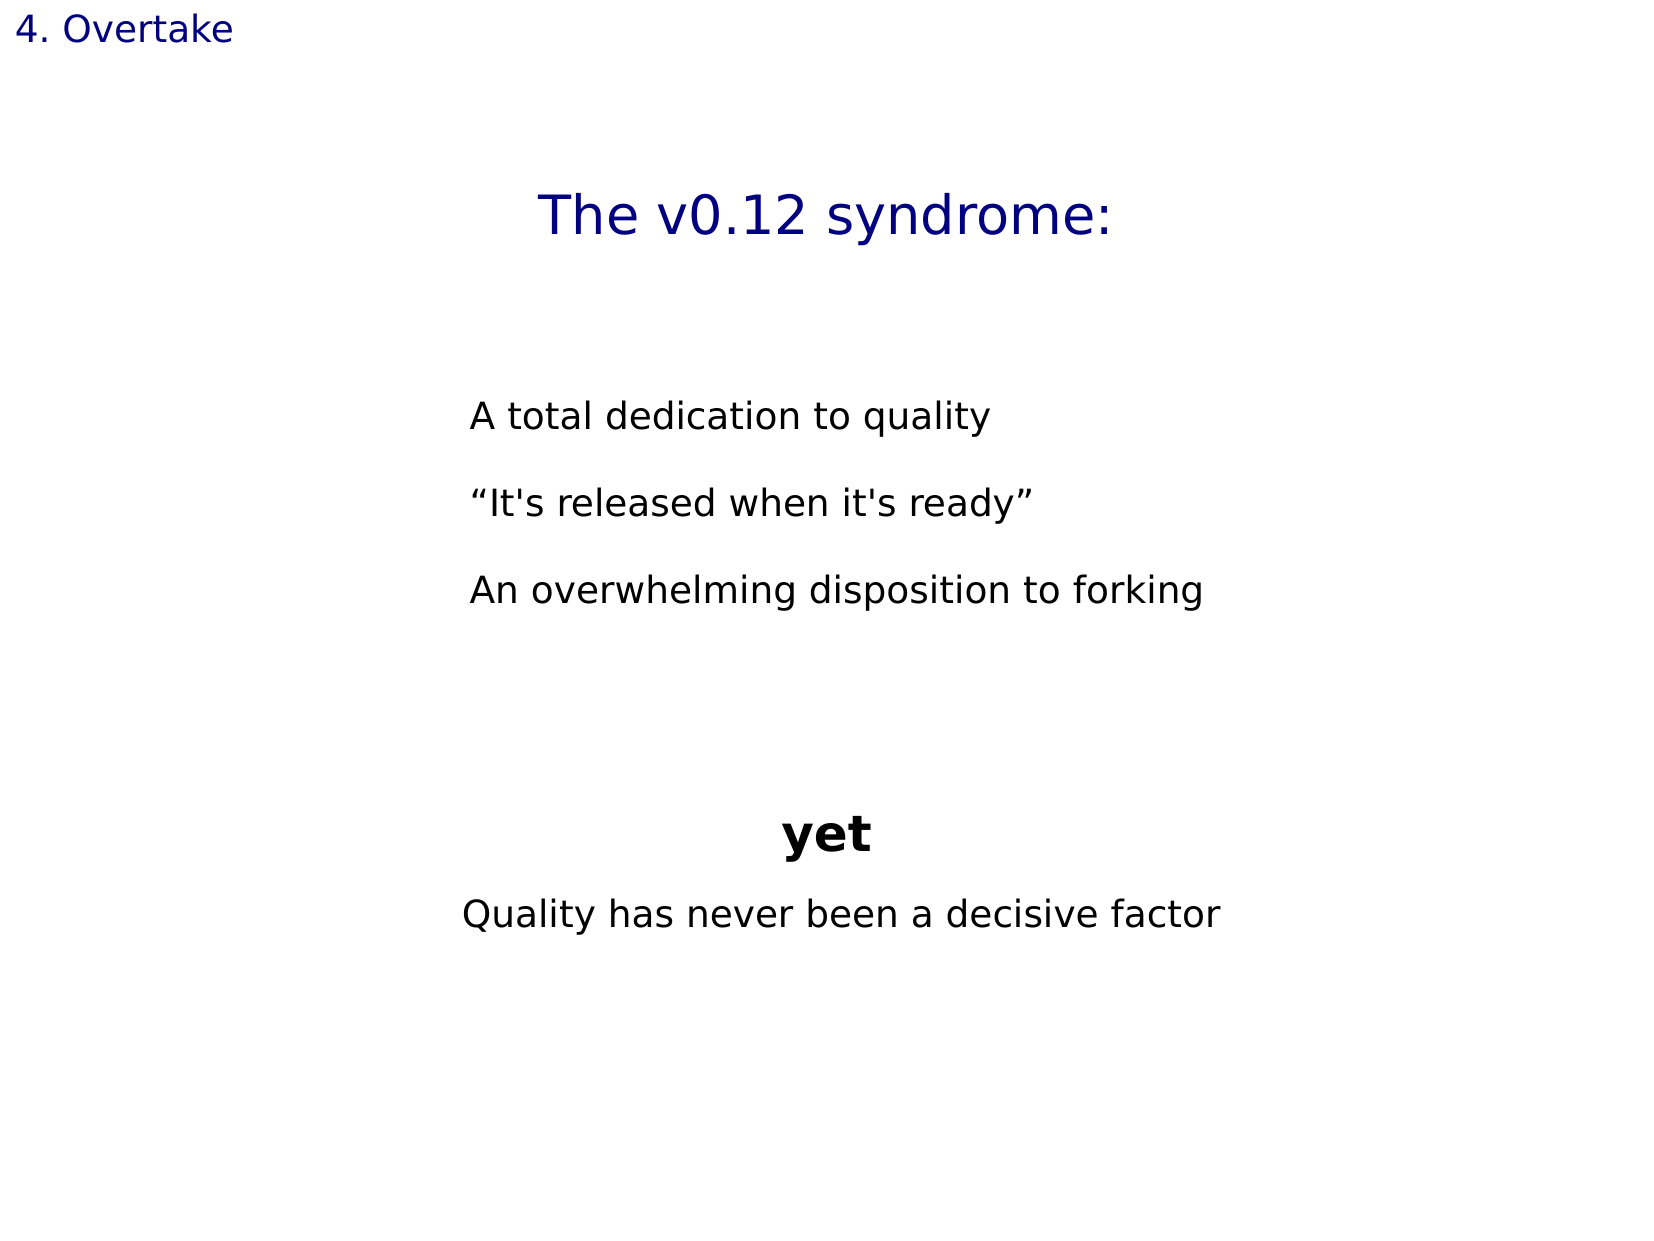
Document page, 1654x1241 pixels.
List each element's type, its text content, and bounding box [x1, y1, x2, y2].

text_box The v0.12 syndrome: [413, 177, 1241, 256]
text_box yet [413, 797, 1241, 885]
text_box A total dedication to quality “It's released when it's ready” An overwhelming disposition to forking [442, 387, 1300, 621]
text_box Quality has never been a decisive factor [413, 885, 1270, 975]
text_box 4. Overtake [0, 0, 768, 59]
